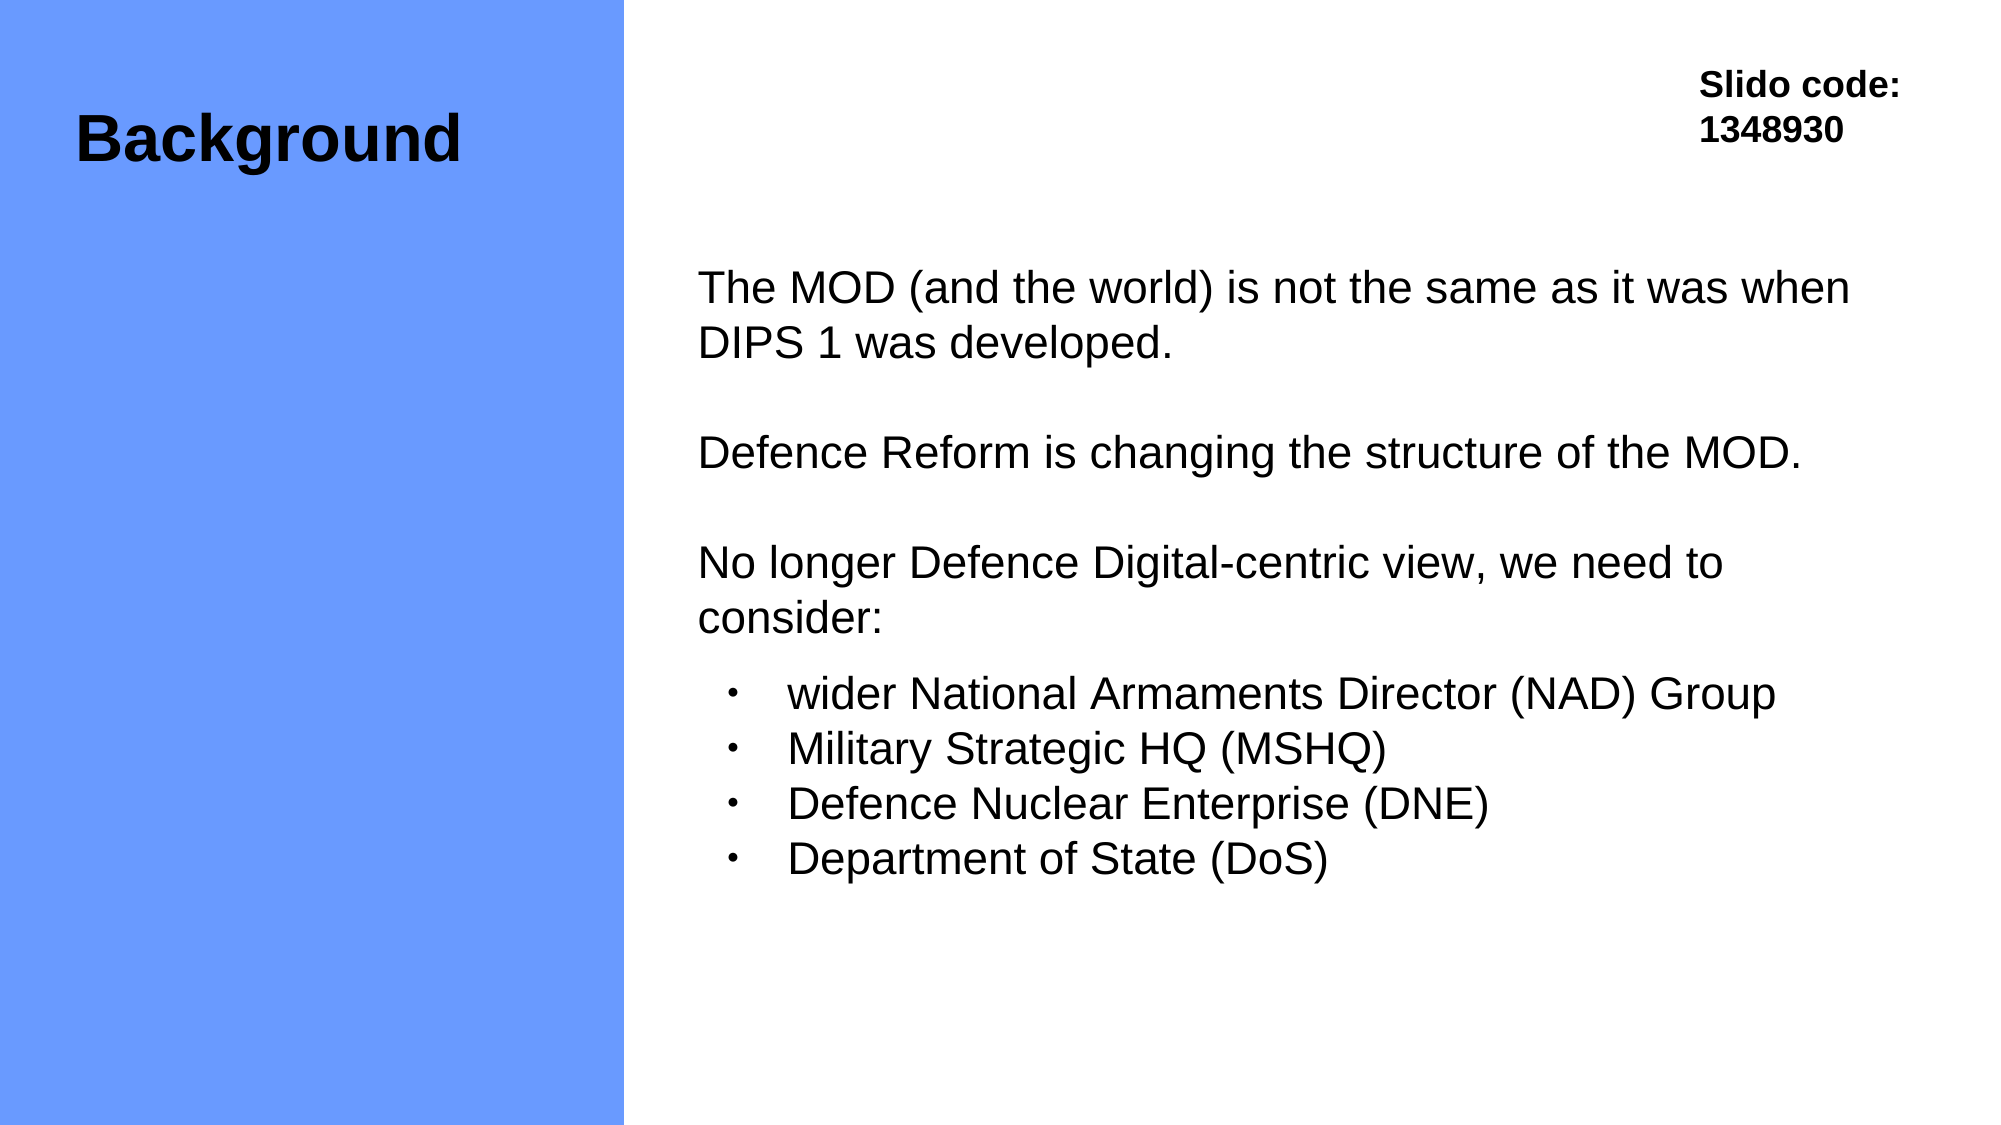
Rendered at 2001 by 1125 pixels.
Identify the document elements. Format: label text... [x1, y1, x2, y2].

title The MOD (and the world) is not the same as it was when DIPS 1 was developed. Defence Reform is changing the structure of the MOD. No longer Defence Digital-centric view, we need to consider: wider National Armaments Director (NAD) Group Military Strategic HQ (MSHQ) Defence Nuclear Enterprise (DNE) Department of State (DoS) [697, 258, 1888, 867]
title Background [75, 94, 577, 346]
text_box Slido code: 1348930 [1684, 44, 1985, 140]
